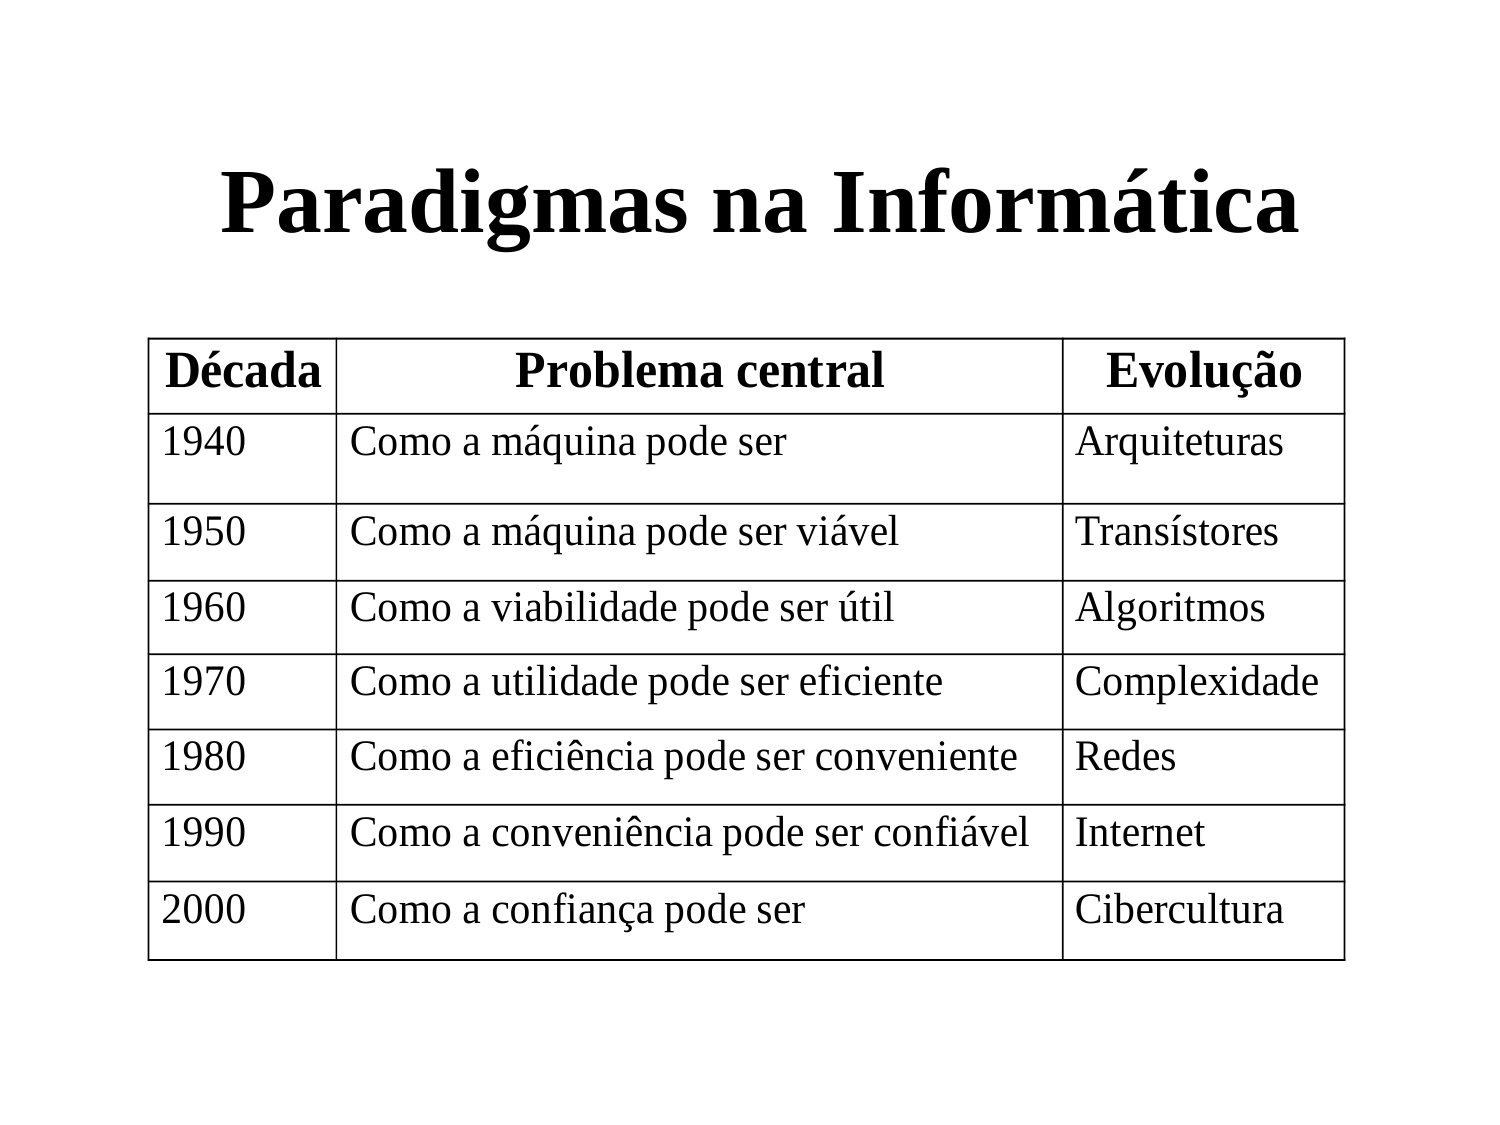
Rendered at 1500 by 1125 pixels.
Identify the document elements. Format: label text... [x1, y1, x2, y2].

title Paradigmas na Informática [86, 111, 1437, 299]
chart [145, 337, 1399, 1029]
